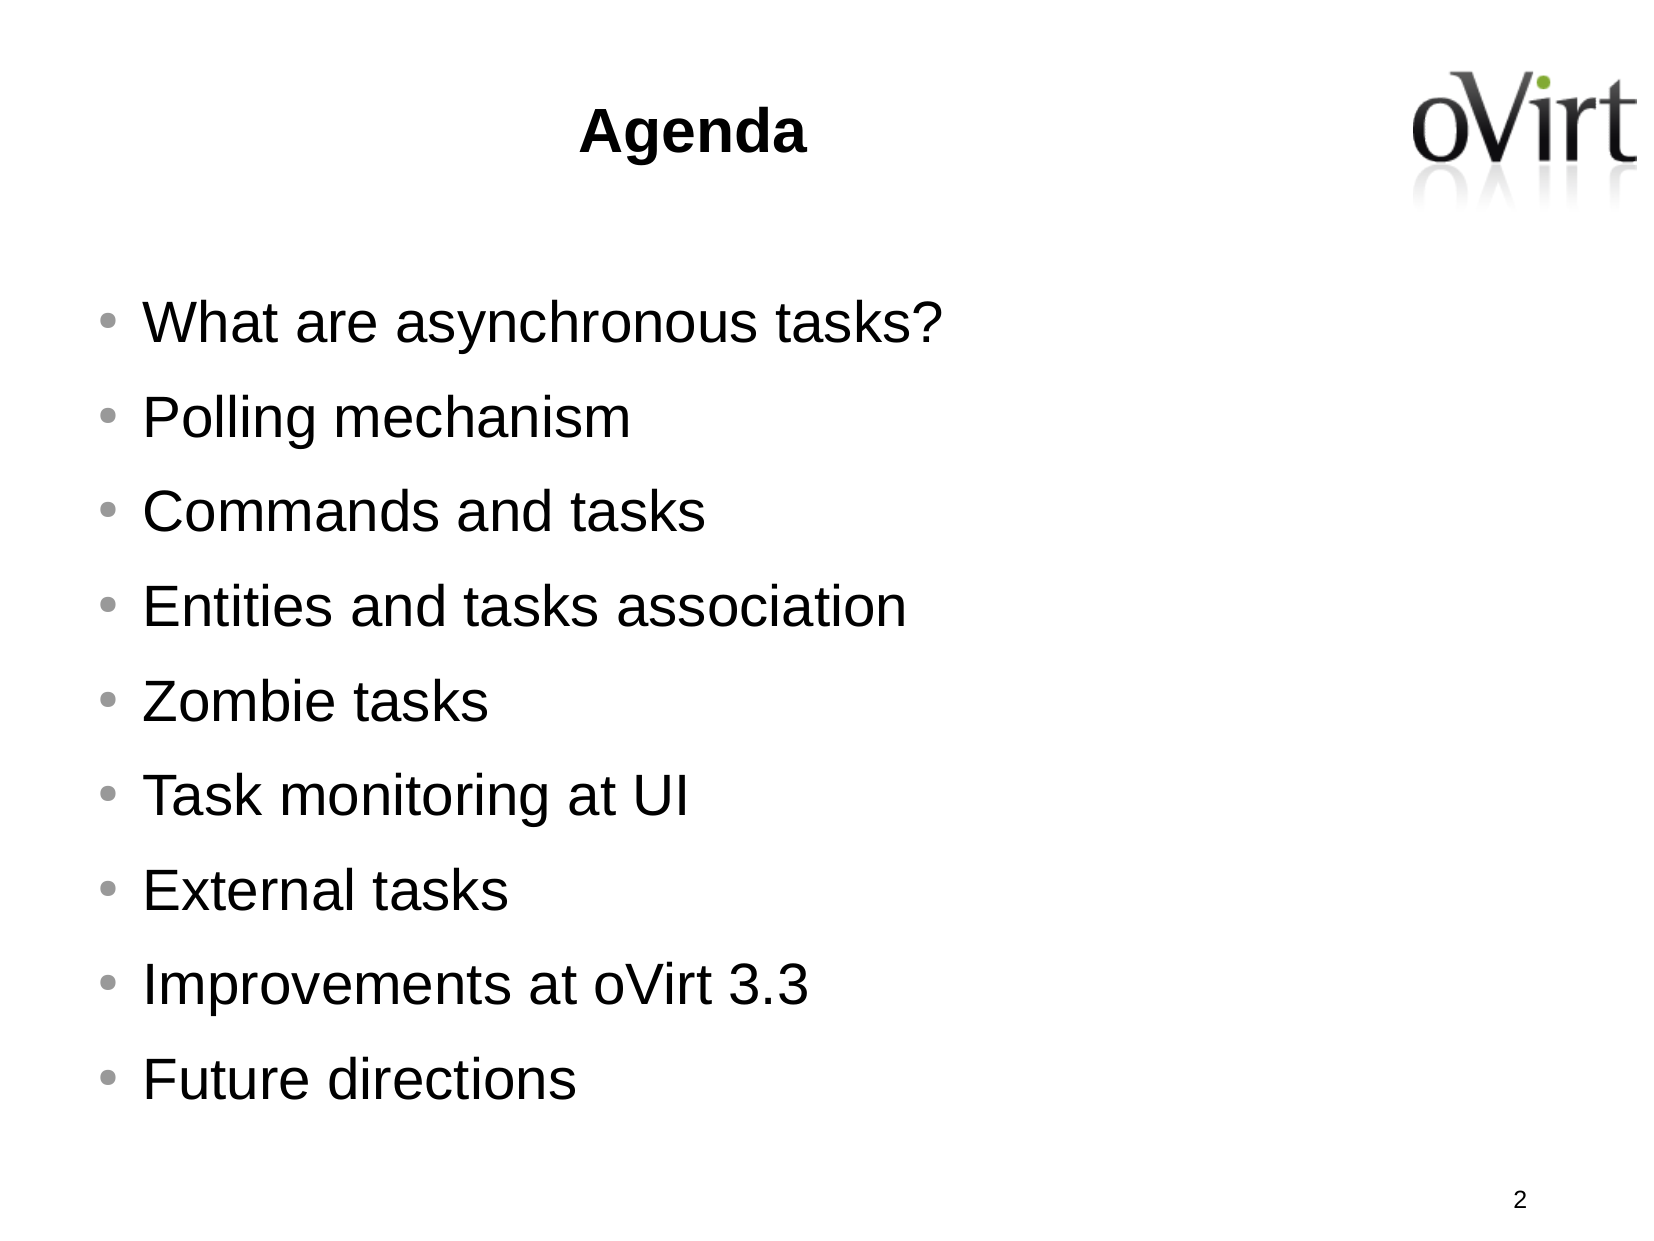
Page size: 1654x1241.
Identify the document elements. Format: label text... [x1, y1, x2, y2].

list What are asynchronous tasks? Polling mechanism Commands and tasks Entities and tasks association Zombie tasks Task monitoring at UI External tasks Improvements at oVirt 3.3 Future directions [82, 290, 1571, 1112]
title Agenda [82, 37, 1303, 226]
picture [1413, 63, 1637, 212]
